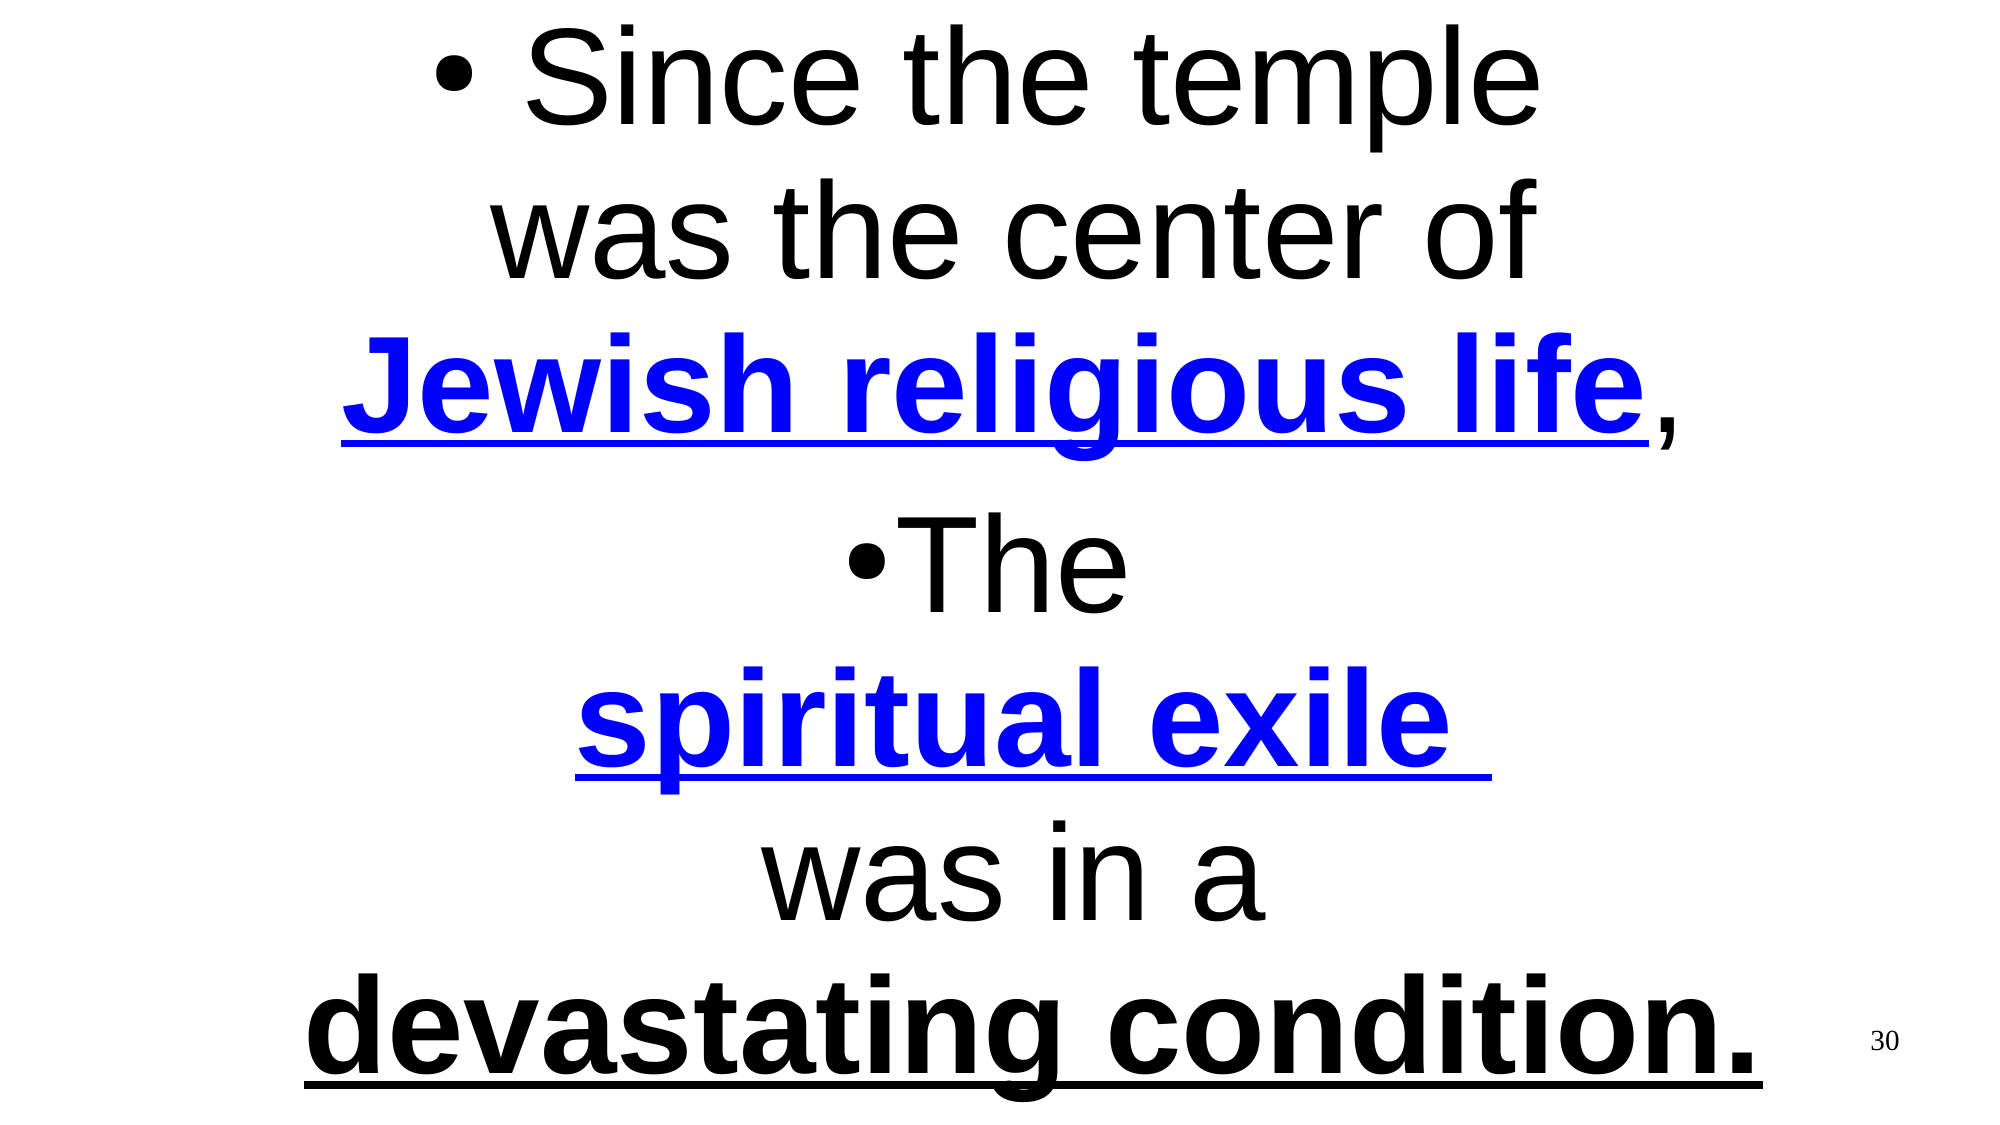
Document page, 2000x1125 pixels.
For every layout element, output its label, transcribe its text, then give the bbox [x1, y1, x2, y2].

list Since the temple was the center of Jewish religious life, The spiritual exile was in a devastating condition. [0, 0, 1996, 1123]
